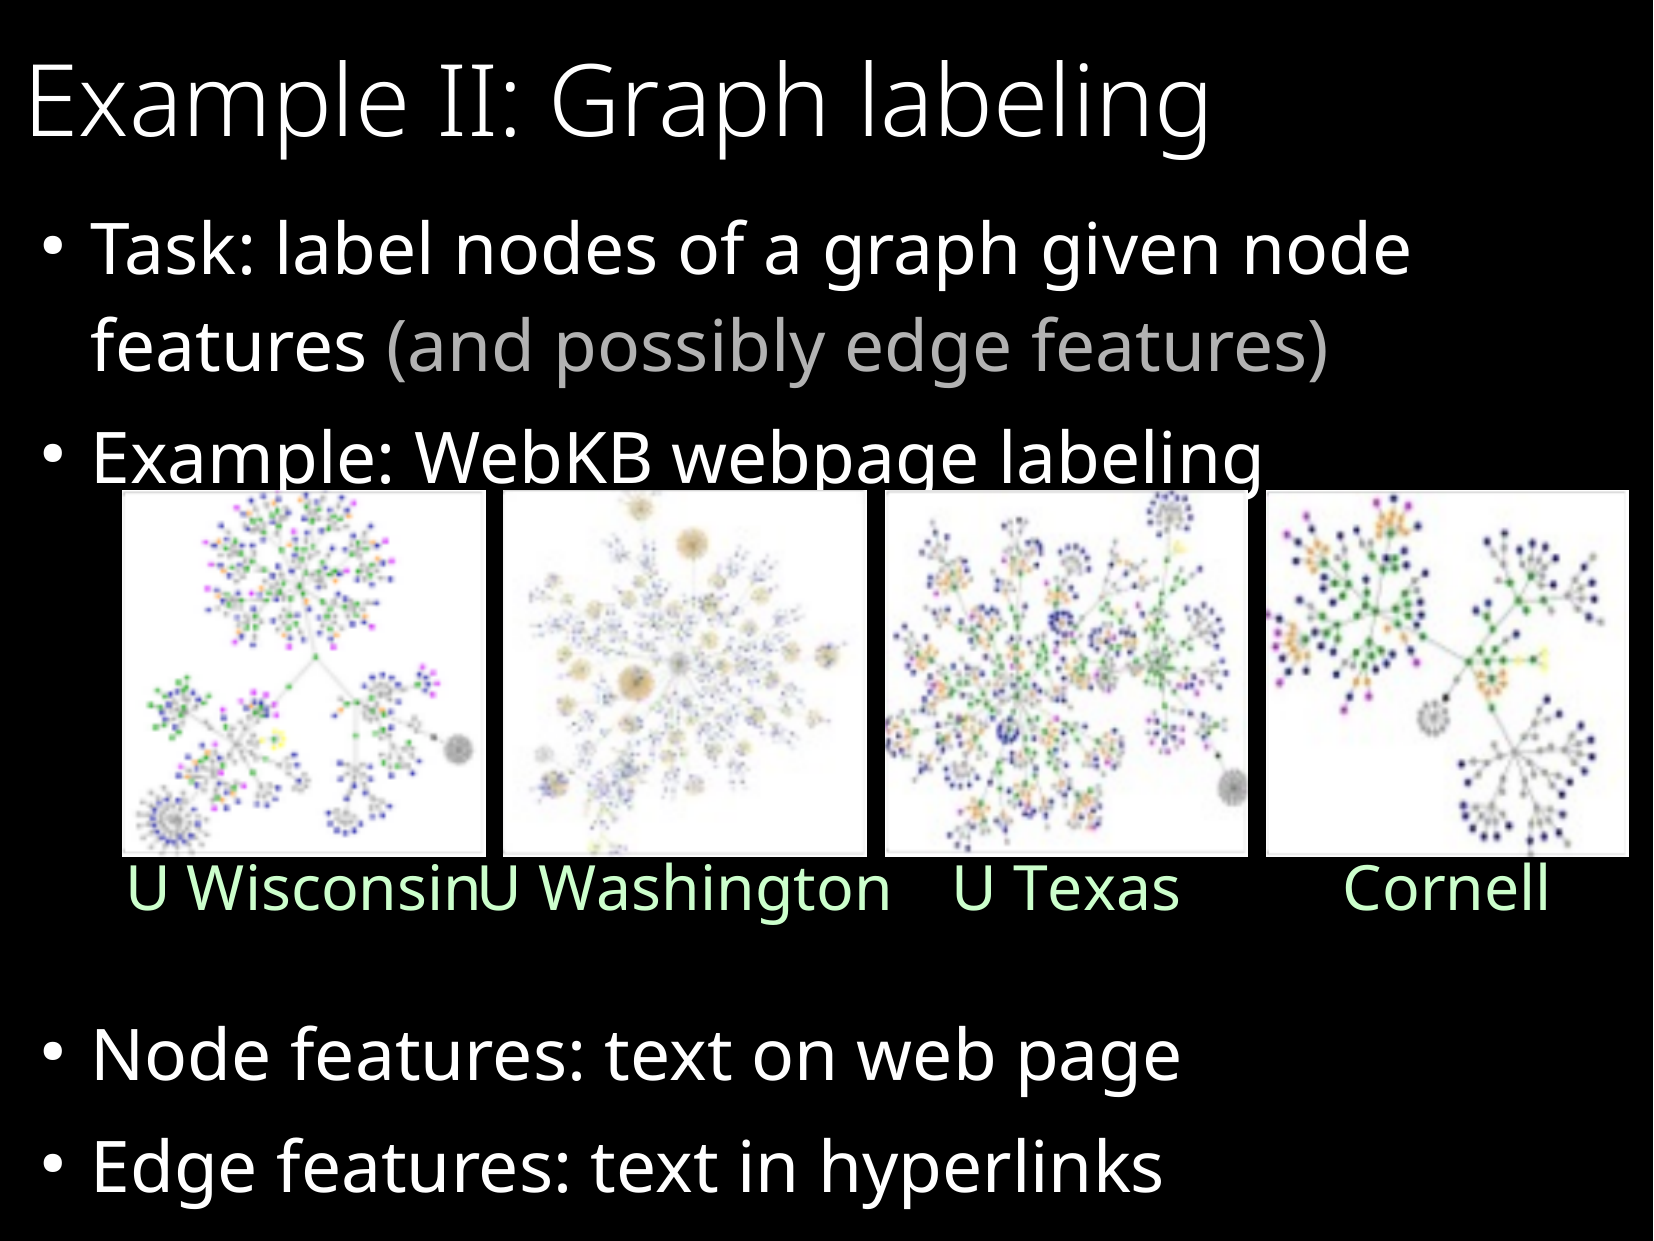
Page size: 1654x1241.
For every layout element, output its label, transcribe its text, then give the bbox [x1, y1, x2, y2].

picture [503, 490, 867, 857]
picture [1266, 490, 1629, 857]
picture [885, 490, 1248, 857]
list Task: label nodes of a graph given node features (and possibly edge features) Example: WebKB webpage labeling Node features: text on web page Edge features: text in hyperlinks [23, 198, 1630, 1215]
picture [122, 490, 486, 857]
title Example II: Graph labeling [23, 25, 1630, 171]
